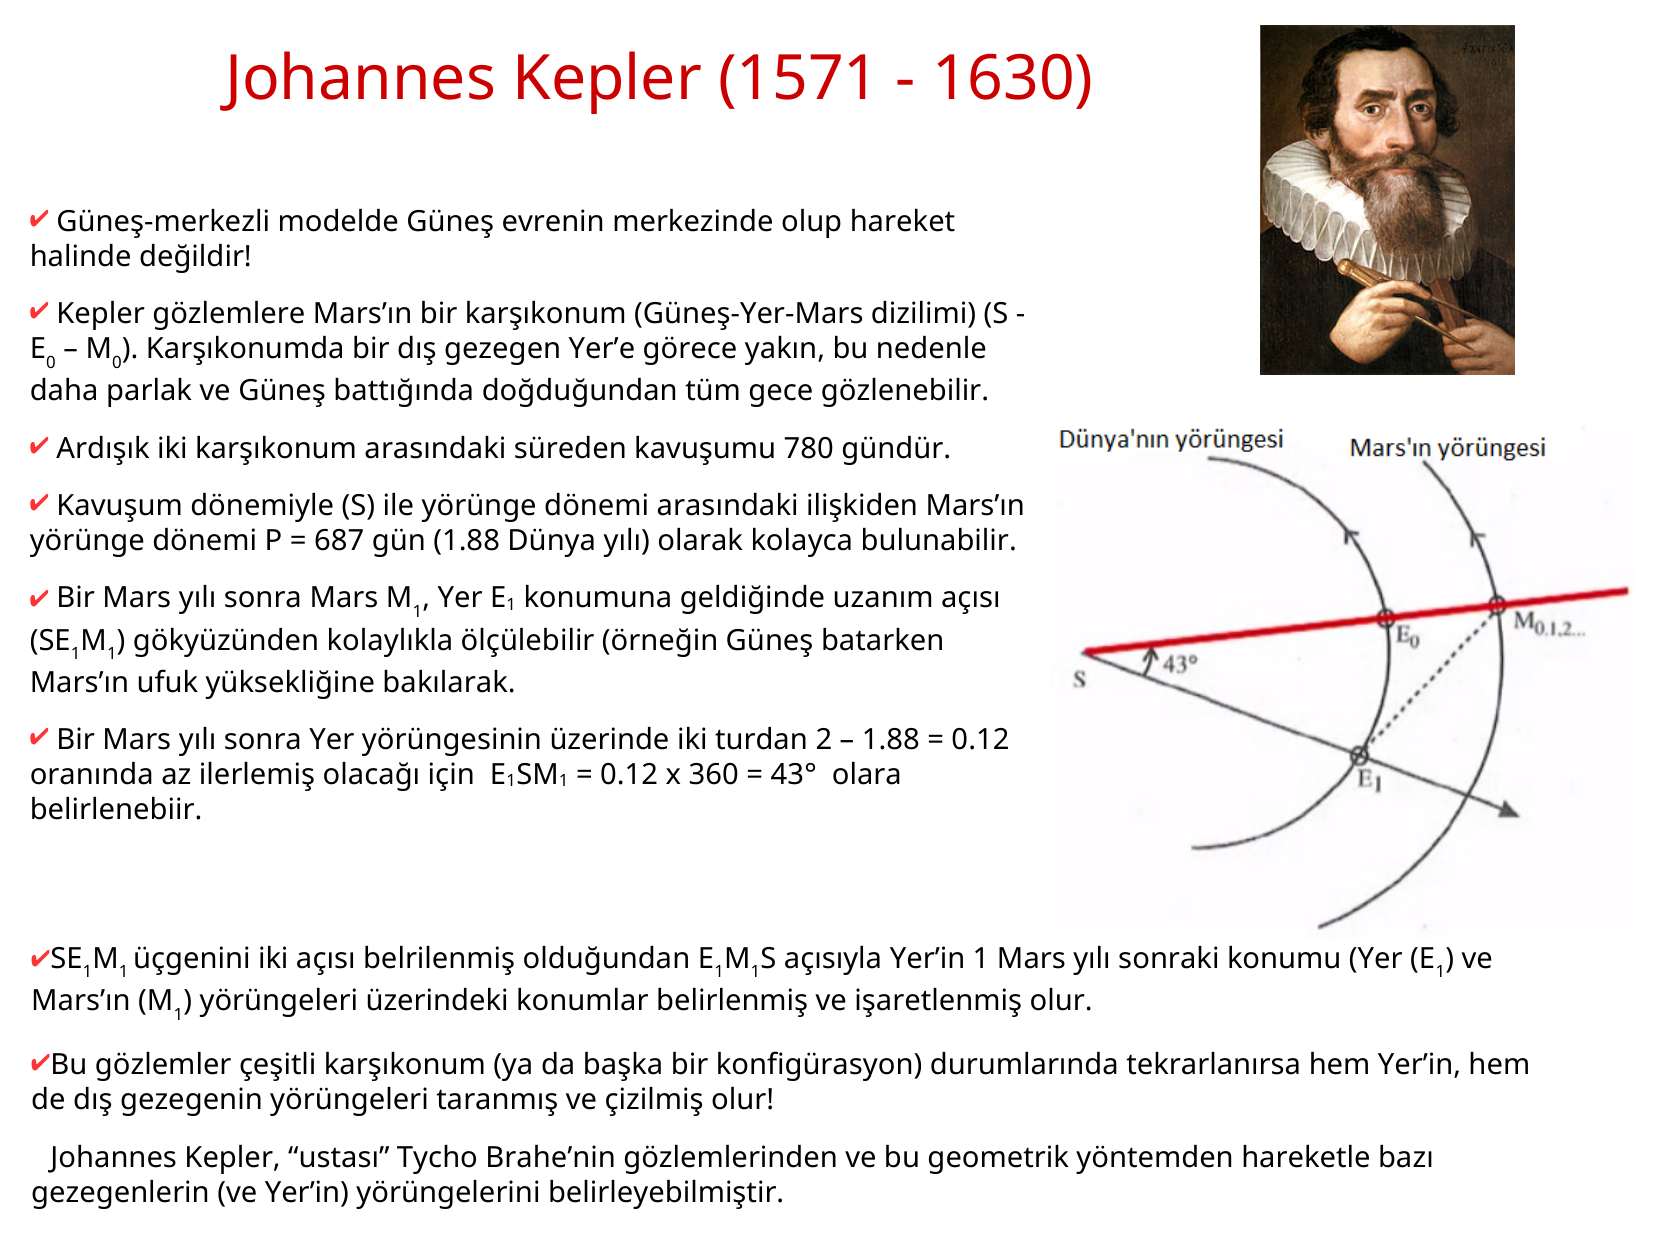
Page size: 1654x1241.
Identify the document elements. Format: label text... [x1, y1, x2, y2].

title Johannes Kepler (1571 - 1630) [60, 30, 1260, 151]
text_box SE1M1 üçgenini iki açısı belrilenmiş olduğundan E1M1S açısıyla Yer’in 1 Mars yılı sonraki konumu (Yer (E1) ve Mars’ın (M1) yörüngeleri üzerindeki konumlar belirlenmiş ve işaretlenmiş olur. Bu gözlemler çeşitli karşıkonum (ya da başka bir konfigürasyon) durumlarında tekrarlanırsa hem Yer’in, hem de dış gezegenin yörüngeleri taranmış ve çizilmiş olur! Johannes Kepler, “ustası” Tycho Brahe’nin gözlemlerinden ve bu geometrik yöntemden hareketle bazı gezegenlerin (ve Yer’in) yörüngelerini belirleyebilmiştir. [16, 931, 1571, 1216]
picture [1050, 422, 1636, 939]
text_box Güneş-merkezli modelde Güneş evrenin merkezinde olup hareket halinde değildir! Kepler gözlemlere Mars’ın bir karşıkonum (Güneş-Yer-Mars dizilimi) (S - E0 – M0). Karşıkonumda bir dış gezegen Yer’e görece yakın, bu nedenle daha parlak ve Güneş battığında doğduğundan tüm gece gözlenebilir. Ardışık iki karşıkonum arasındaki süreden kavuşumu 780 gündür. Kavuşum dönemiyle (S) ile yörünge dönemi arasındaki ilişkiden Mars’ın yörünge dönemi P = 687 gün (1.88 Dünya yılı) olarak kolayca bulunabilir. Bir Mars yılı sonra Mars M1, Yer E1 konumuna geldiğinde uzanım açısı (SE1M1) gökyüzünden kolaylıkla ölçülebilir (örneğin Güneş batarken Mars’ın ufuk yüksekliğine bakılarak. Bir Mars yılı sonra Yer yörüngesinin üzerinde iki turdan 2 – 1.88 = 0.12 oranında az ilerlemiş olacağı için E1SM1 = 0.12 x 360 = 43° olara belirlenebiir. [15, 194, 1064, 904]
picture [1260, 25, 1515, 376]
